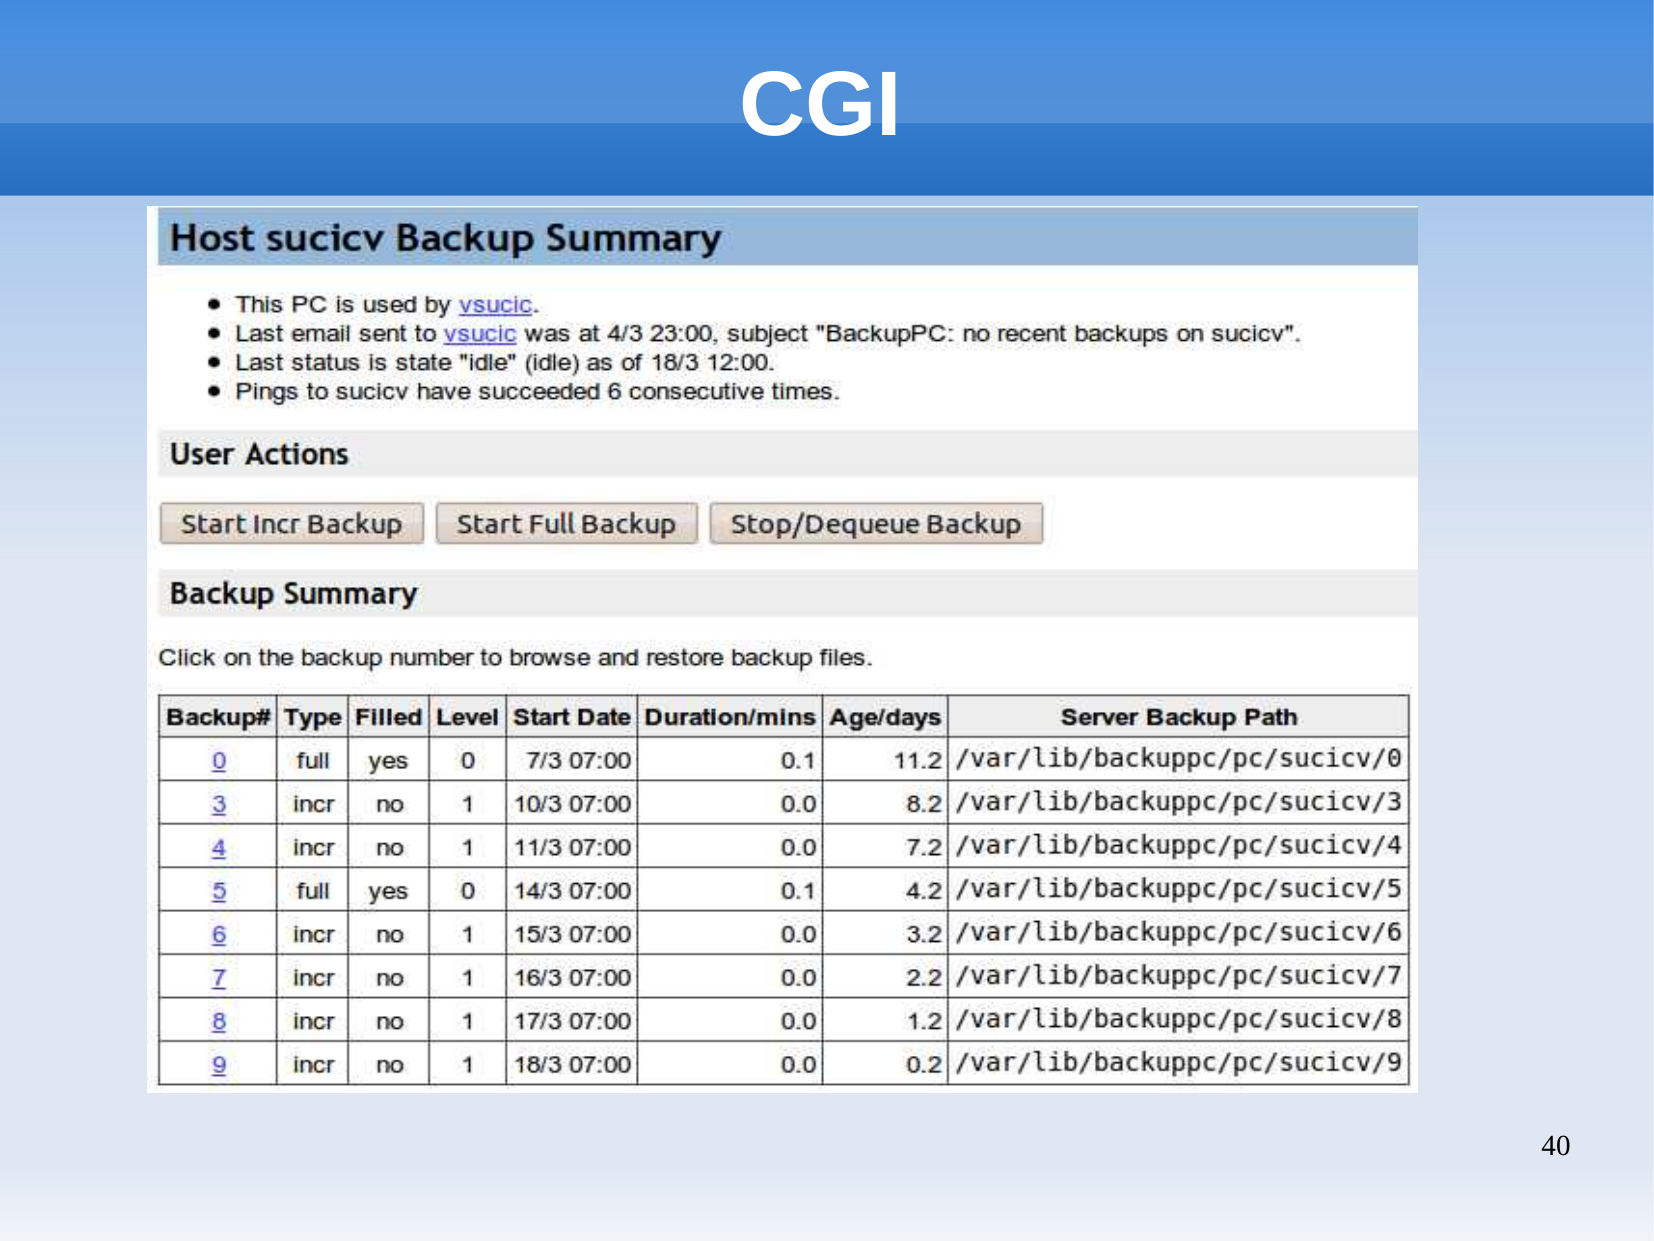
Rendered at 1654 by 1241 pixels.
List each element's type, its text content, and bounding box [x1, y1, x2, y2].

title CGI [76, 7, 1565, 200]
picture [0, 0, 1654, 1241]
